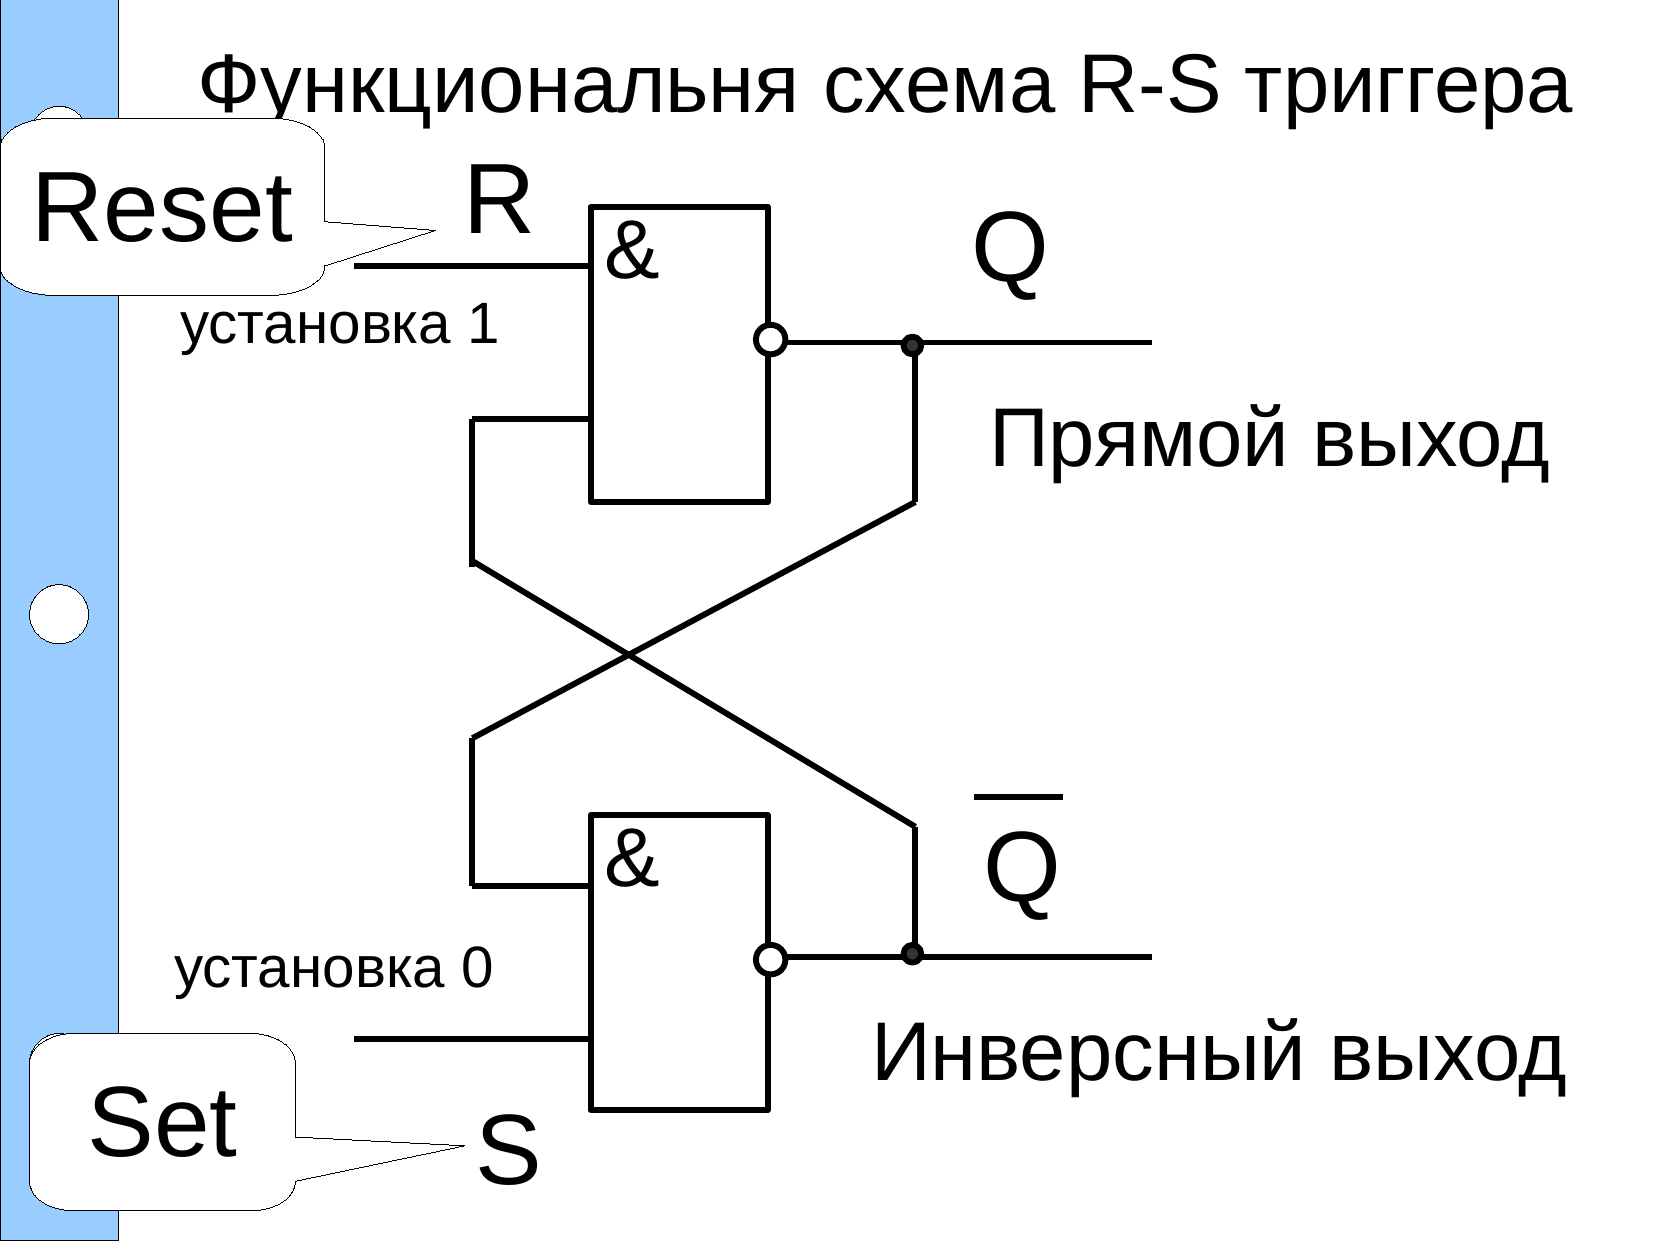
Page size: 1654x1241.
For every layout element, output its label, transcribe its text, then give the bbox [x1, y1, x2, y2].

text_box [755, 944, 786, 975]
text_box R [448, 135, 567, 263]
text_box [755, 324, 786, 355]
text_box [0, 272, 119, 1241]
text_box & [590, 206, 768, 502]
text_box [903, 336, 922, 355]
text_box S [460, 1086, 579, 1214]
text_box Прямой выход [974, 383, 1595, 492]
text_box установка 0 [159, 927, 514, 1007]
text_box [0, 0, 119, 142]
text_box Set [29, 1033, 465, 1211]
text_box Инверсный выход [856, 998, 1595, 1106]
text_box установка 1 [165, 283, 520, 364]
text_box Функциональня схема R-S триггера [177, 29, 1595, 138]
text_box Q [956, 183, 1075, 310]
text_box & [590, 814, 768, 1111]
text_box [903, 944, 922, 963]
text_box Reset [0, 118, 436, 296]
text_box Q [968, 803, 1087, 930]
